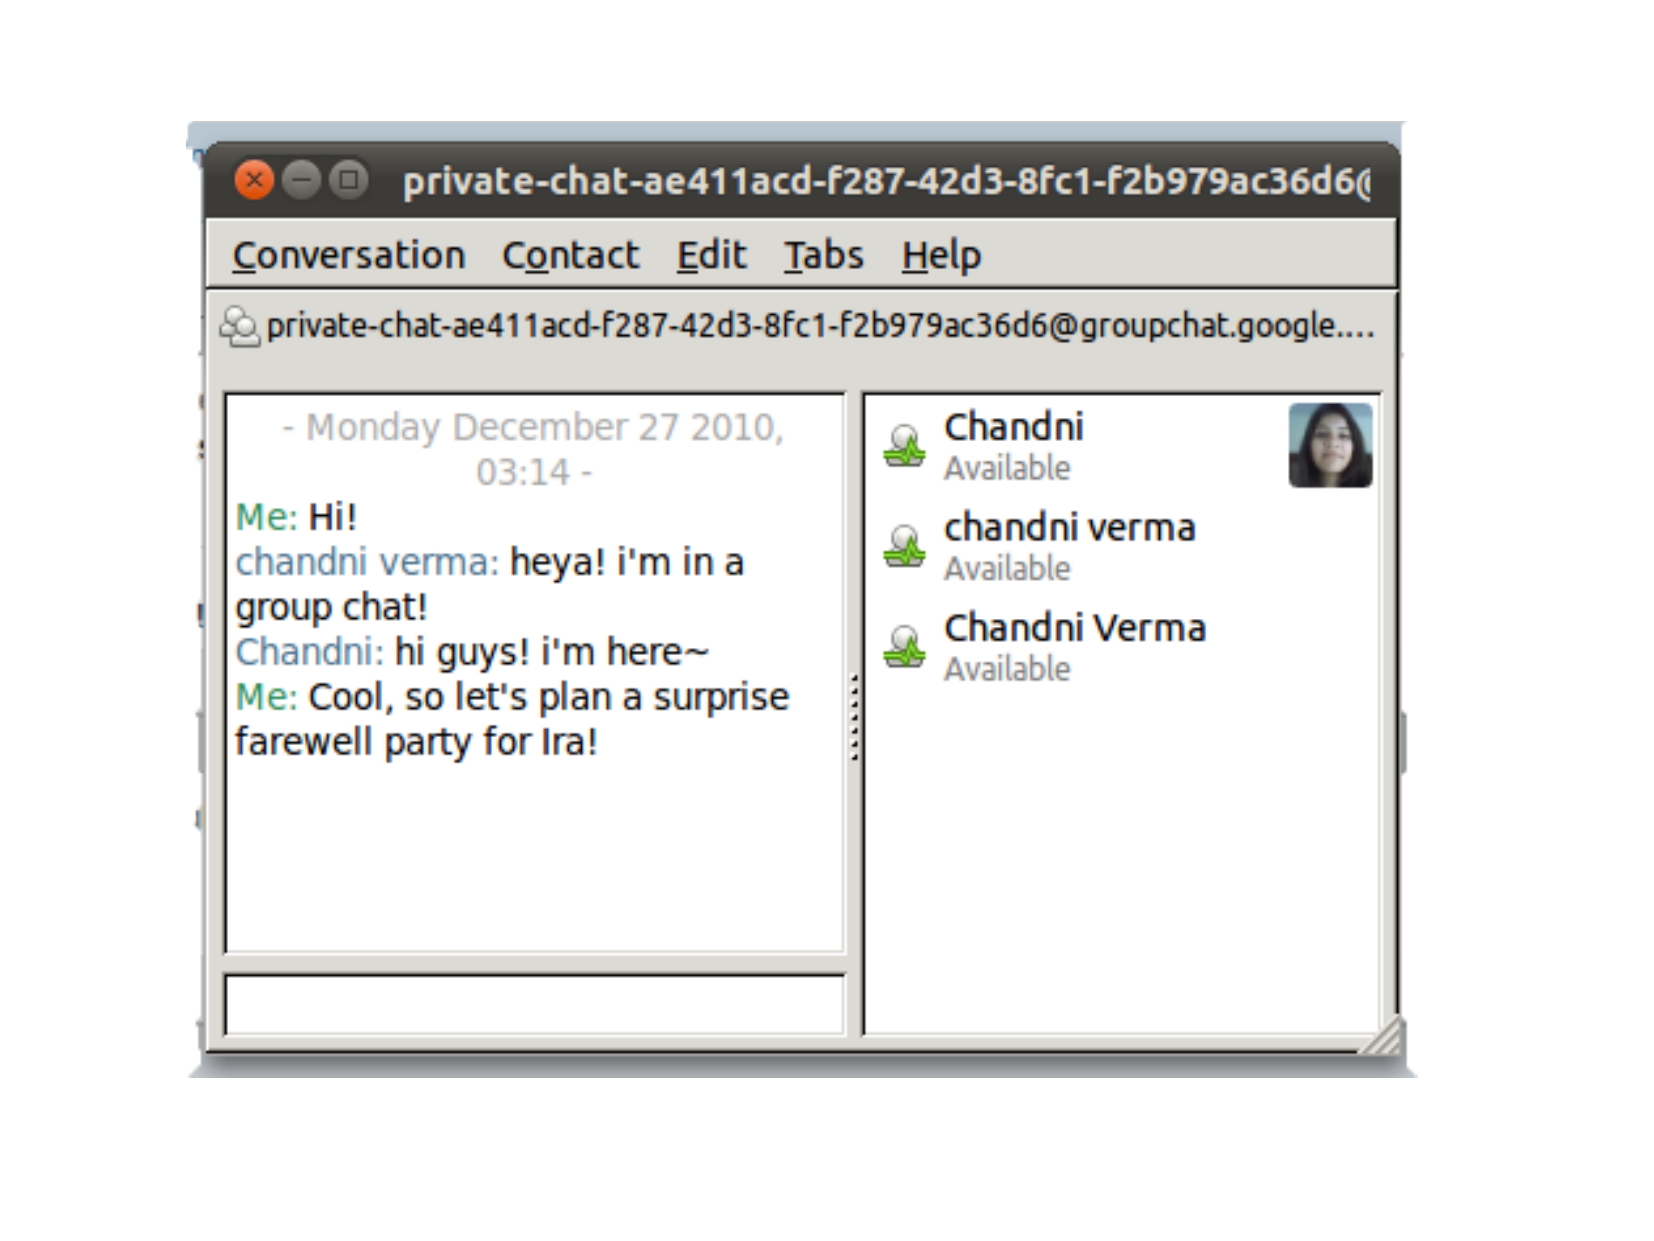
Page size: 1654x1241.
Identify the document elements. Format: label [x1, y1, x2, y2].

picture [186, 121, 1418, 1078]
